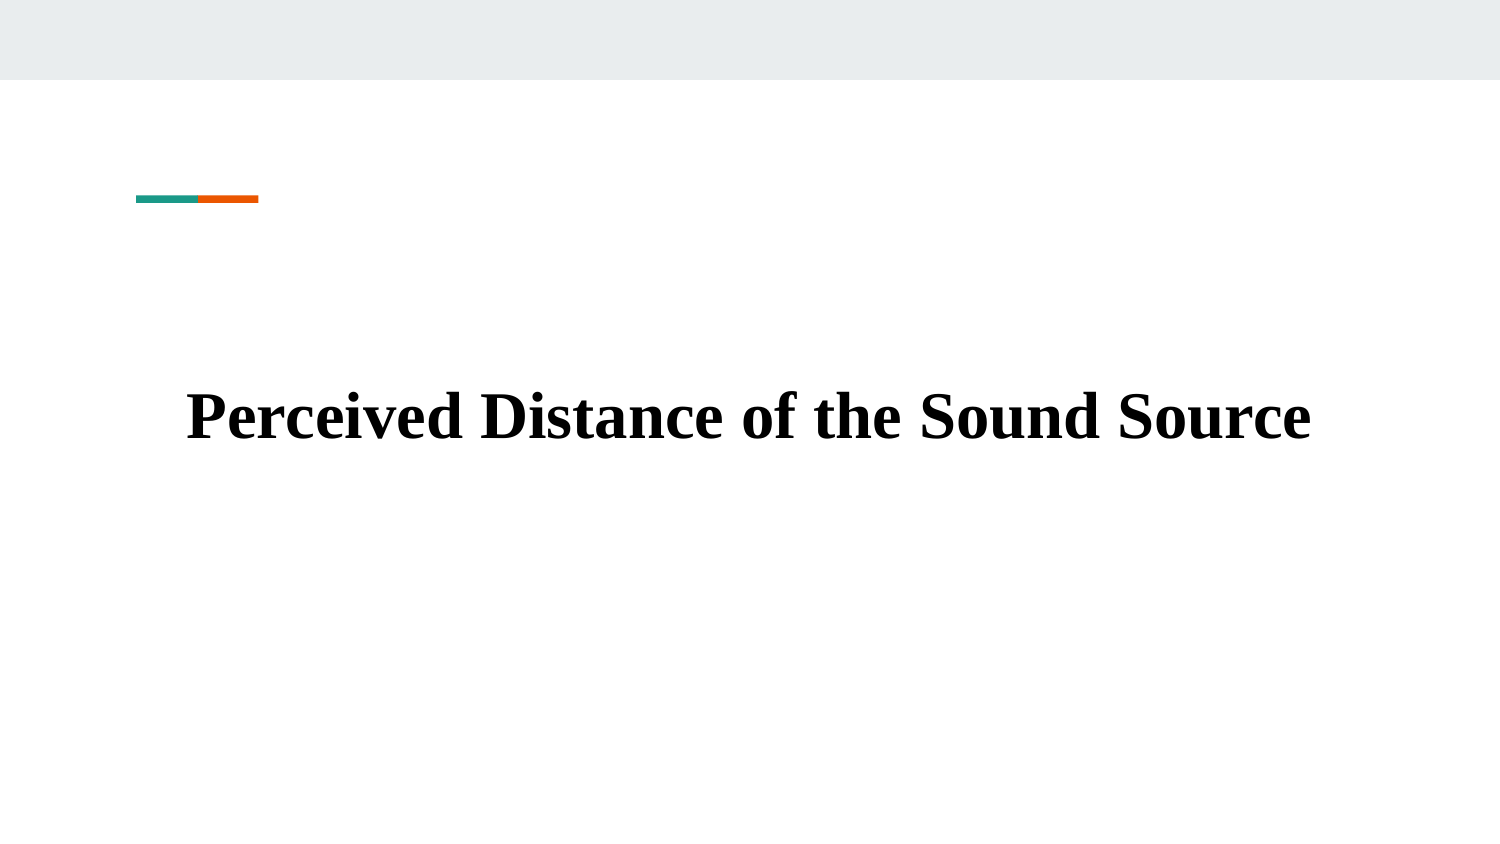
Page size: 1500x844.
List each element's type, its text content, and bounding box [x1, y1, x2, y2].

title Perceived Distance of the Sound Source [119, 216, 1381, 616]
